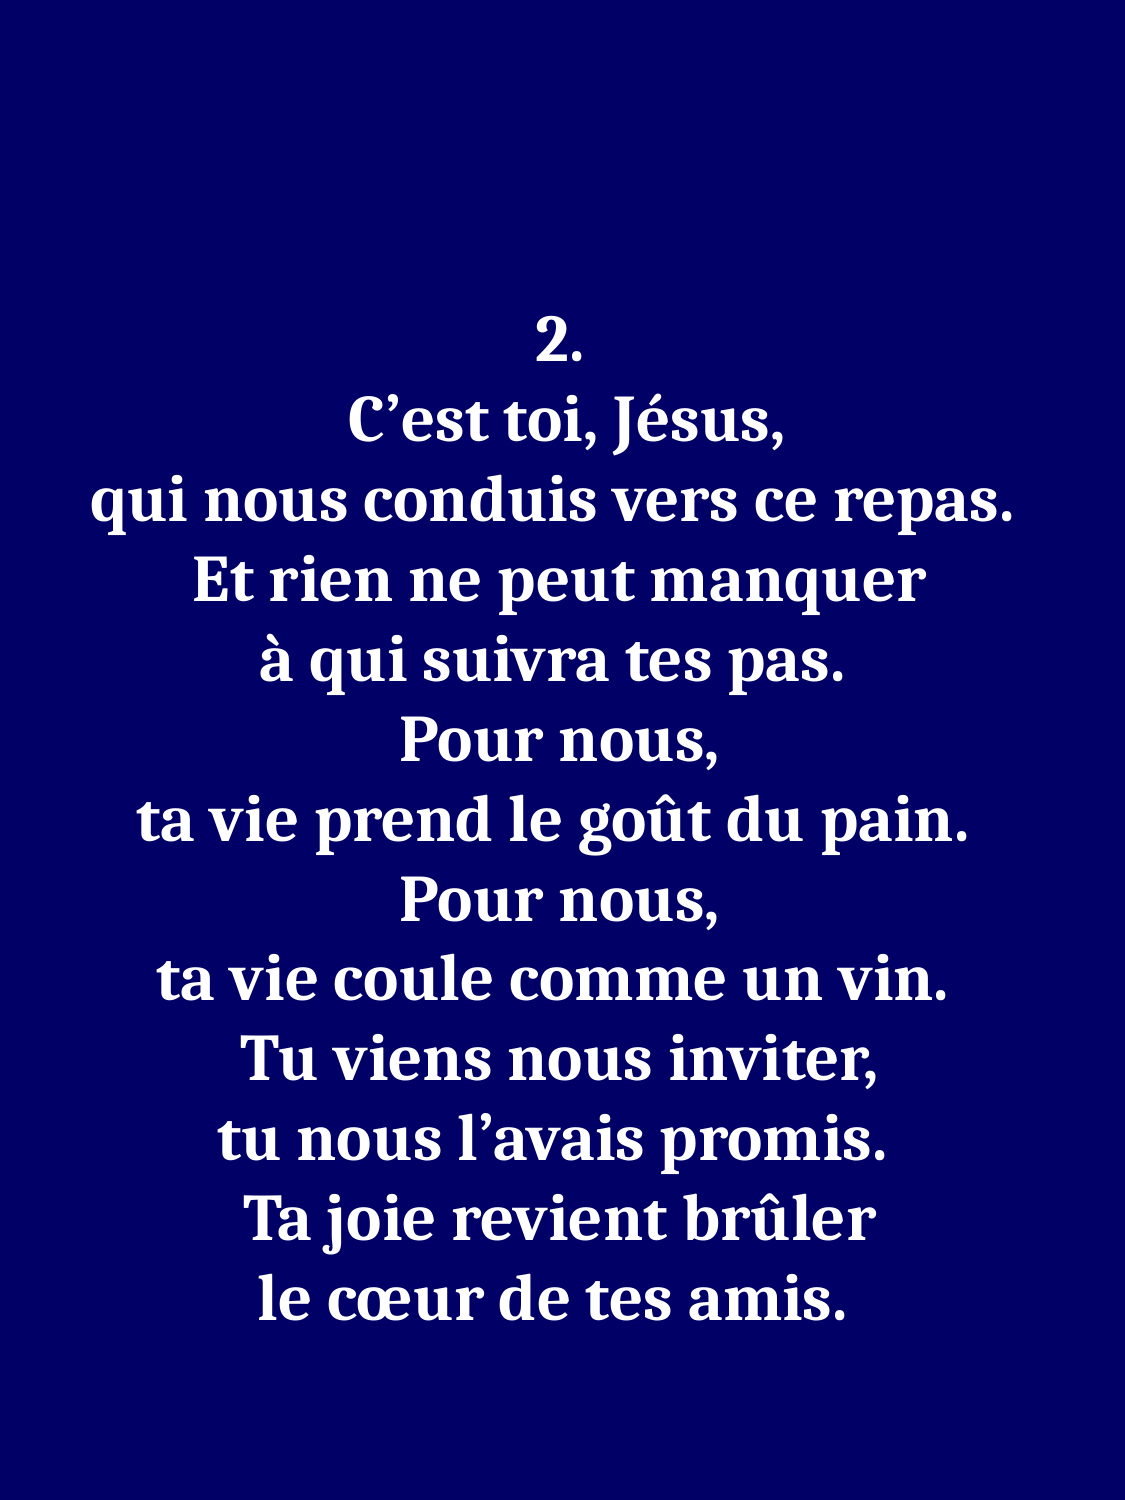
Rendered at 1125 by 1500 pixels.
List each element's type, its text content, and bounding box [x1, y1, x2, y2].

text_box 2. C’est toi, Jésus, qui nous conduis vers ce repas. Et rien ne peut manquer à qui suivra tes pas. Pour nous, ta vie prend le goût du pain. Pour nous, ta vie coule comme un vin. Tu viens nous inviter, tu nous l’avais promis. Ta joie revient brûler le cœur de tes amis. [0, 196, 1125, 1451]
